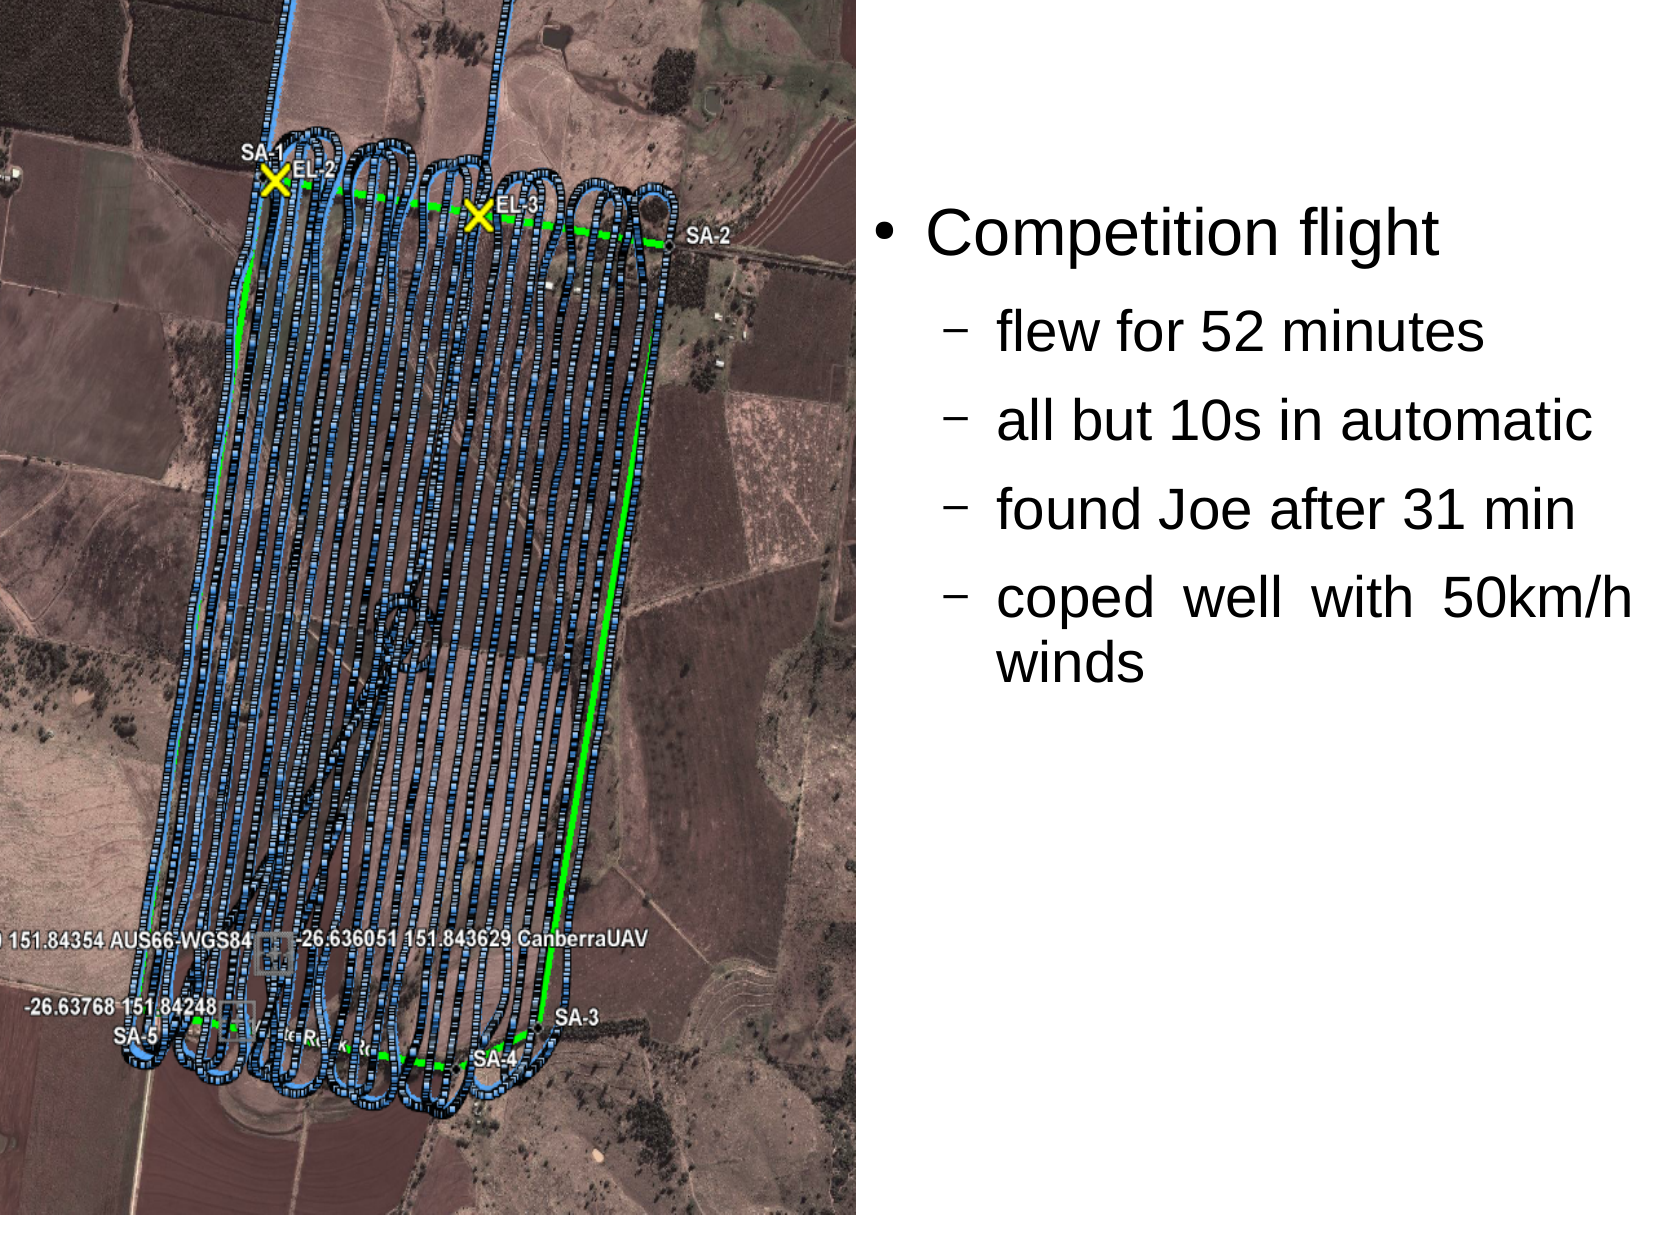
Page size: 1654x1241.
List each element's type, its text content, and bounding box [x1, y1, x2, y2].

picture [0, 0, 856, 1216]
list Competition flight flew for 52 minutes all but 10s in automatic found Joe after 31 min coped well with 50km/h winds [855, 195, 1636, 1081]
